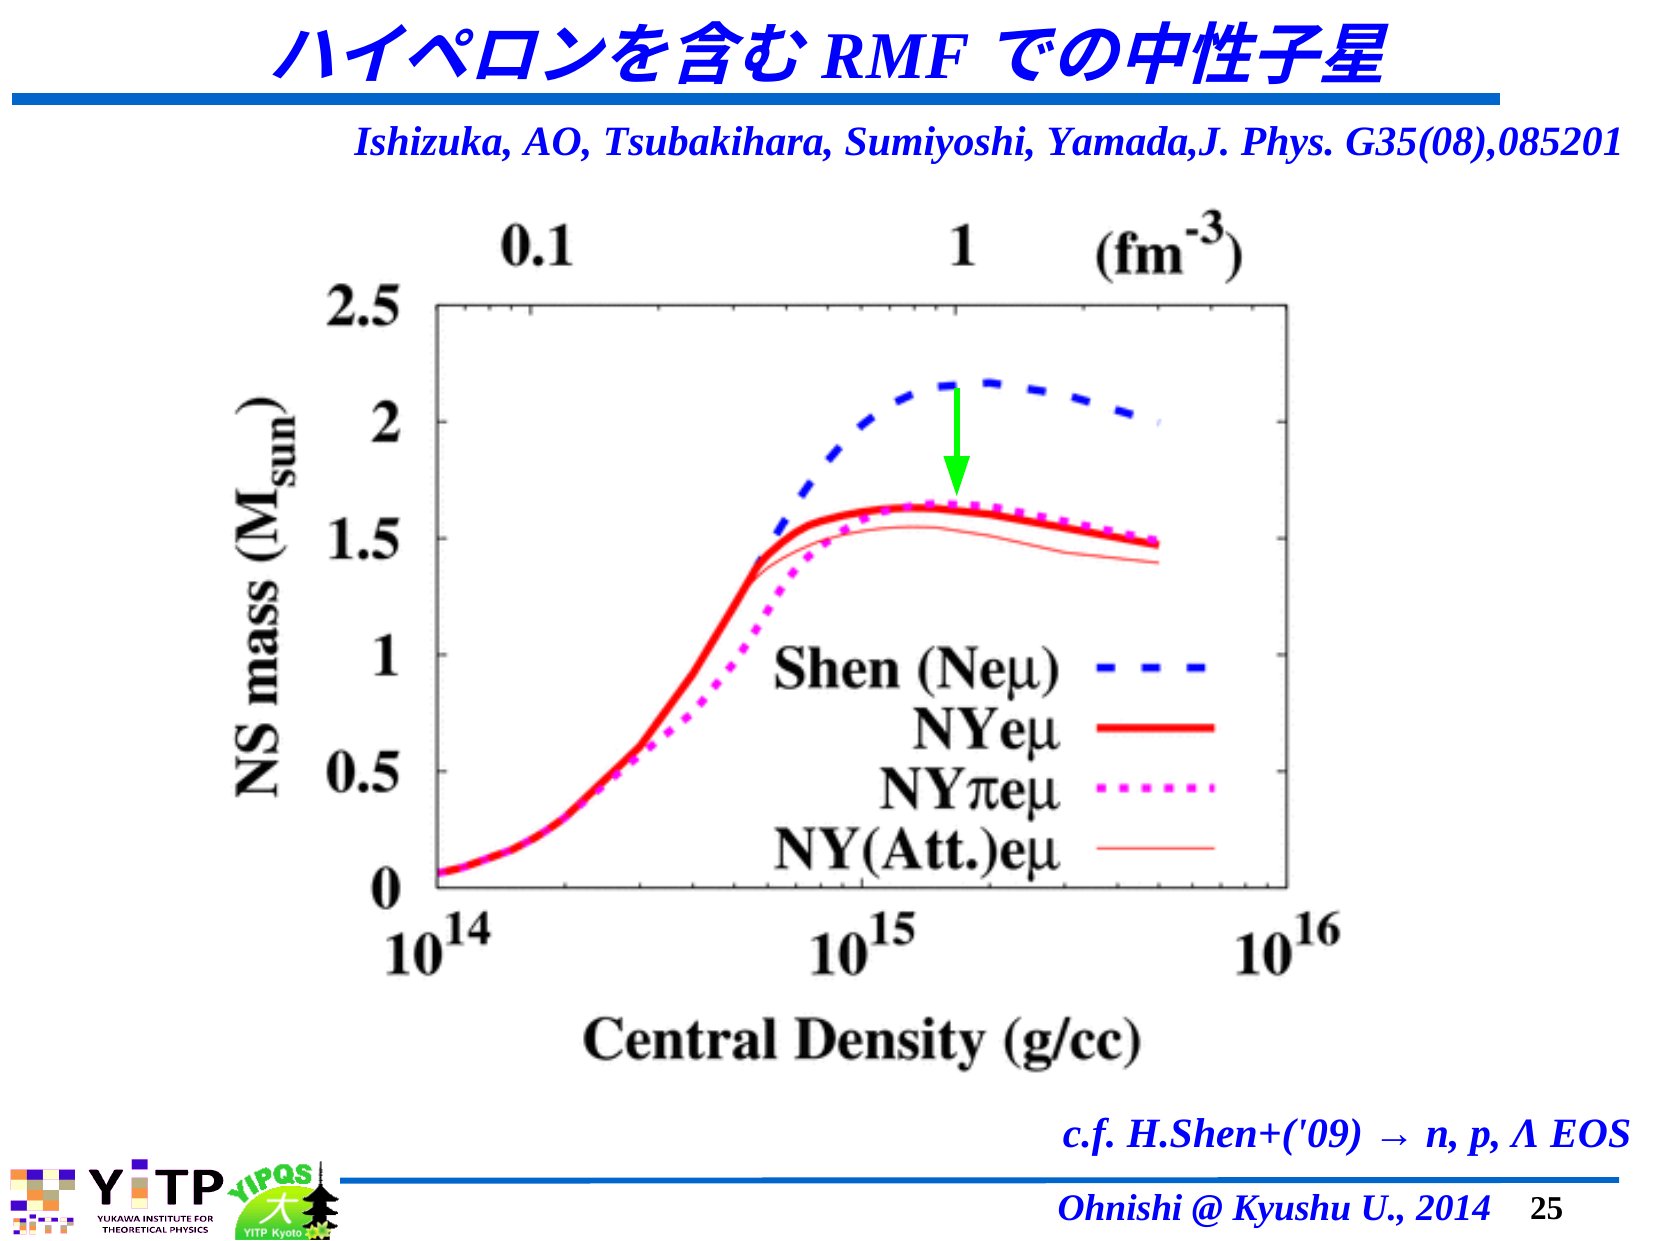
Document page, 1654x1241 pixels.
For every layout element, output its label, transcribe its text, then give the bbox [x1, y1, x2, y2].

picture [0, 1154, 340, 1241]
title ハイペロンを含むRMFでの中性子星 [0, 0, 1654, 99]
text_box c.f. H.Shen+('09) → n, p, Λ EOS [1062, 1110, 1633, 1158]
picture [213, 172, 1359, 1075]
text_box Ishizuka, AO, Tsubakihara, Sumiyoshi, Yamada,J. Phys. G35(08),085201 [354, 118, 1626, 165]
